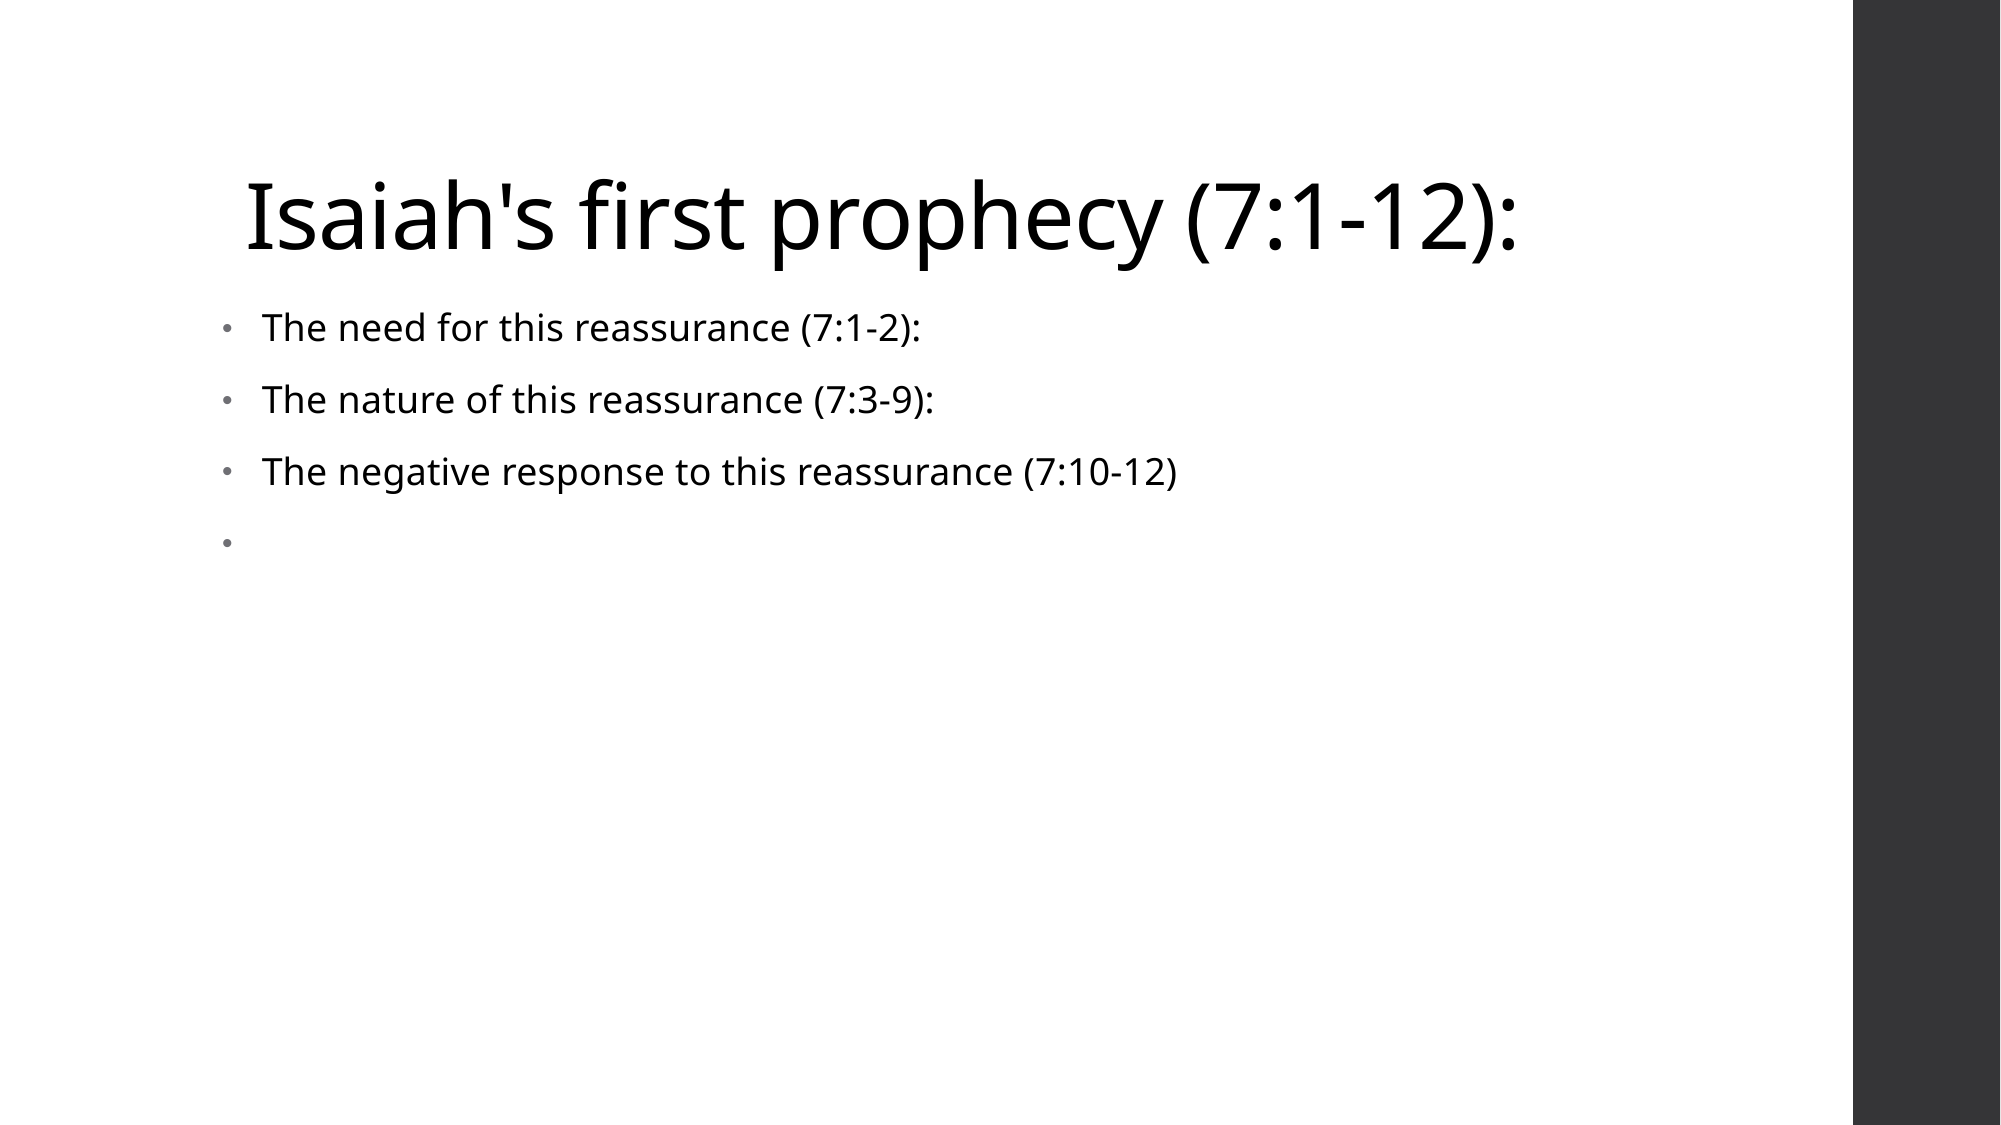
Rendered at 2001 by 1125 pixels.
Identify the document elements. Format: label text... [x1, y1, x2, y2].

list The need for this reassurance (7:1-2): The nature of this reassurance (7:3-9): The negative response to this reassurance (7:10-12) [206, 299, 1617, 1014]
title Isaiah's first prophecy (7:1-12): [206, 60, 1797, 278]
